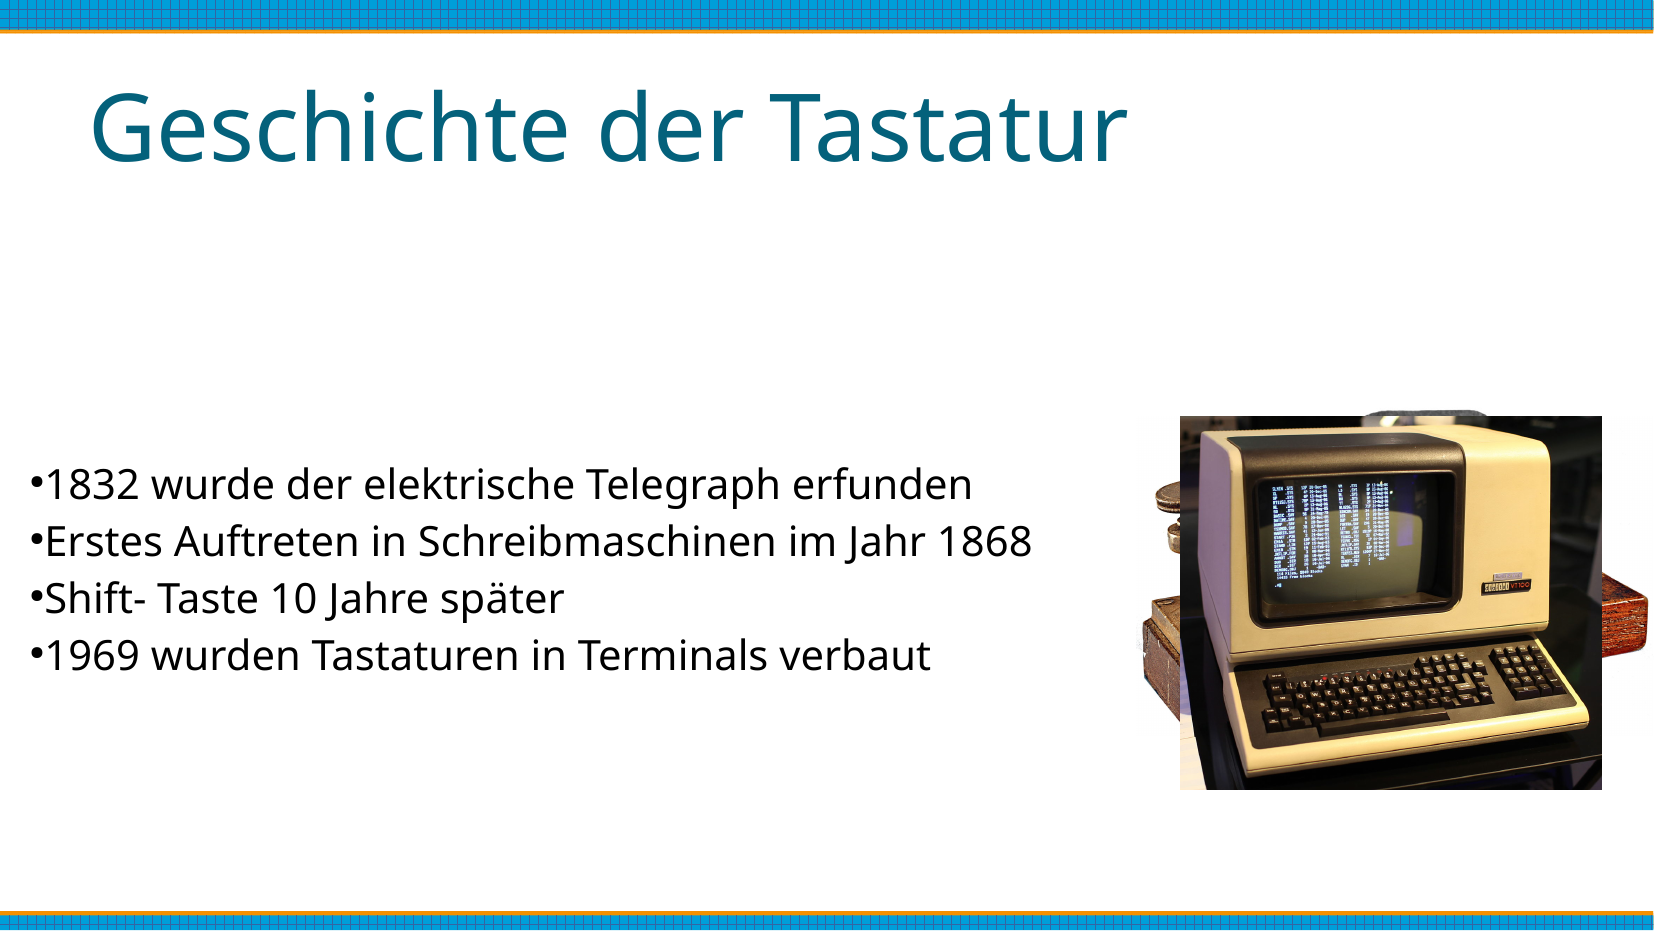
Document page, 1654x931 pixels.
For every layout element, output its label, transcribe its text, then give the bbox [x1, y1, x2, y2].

subtitle 1832 wurde der elektrische Telegraph erfunden Erstes Auftreten in Schreibmaschinen im Jahr 1868 Shift- Taste 10 Jahre später 1969 wurden Tastaturen in Terminals verbaut [29, 236, 1506, 901]
title Geschichte der Tastatur [88, 44, 1565, 207]
picture [1136, 403, 1654, 790]
